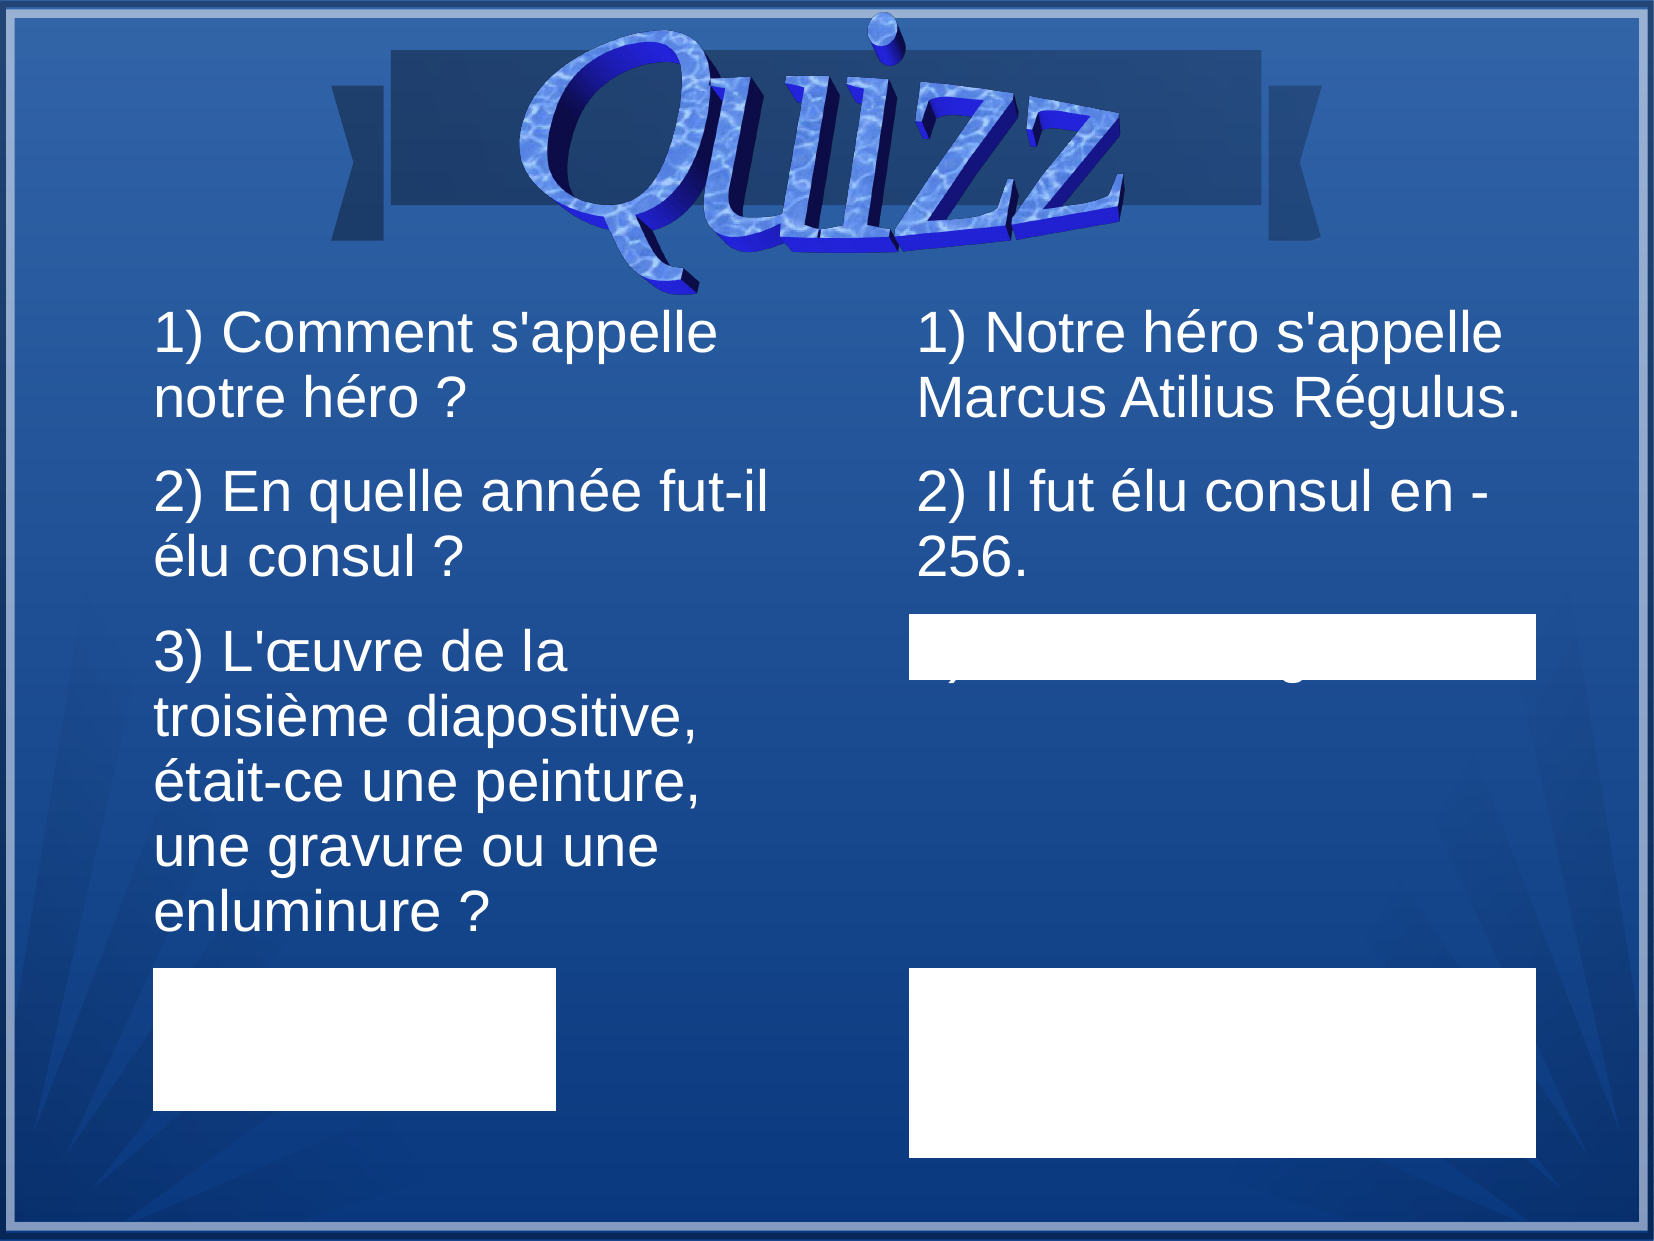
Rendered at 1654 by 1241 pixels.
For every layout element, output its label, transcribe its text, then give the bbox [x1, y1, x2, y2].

list 1) Notre héro s'appelle Marcus Atilius Régulus. 2) Il fut élu consul en -256. 3) C'était une gravure. 4) Sa promesse était qu'il reviendrait en cas d'échec de sa mission. [845, 299, 1572, 1241]
text_box [909, 968, 1536, 1158]
text_box [153, 968, 556, 1111]
text_box [909, 614, 1536, 680]
list 1) Comment s'appelle notre héro ? 2) En quelle année fut-il élu consul ? 3) L'ɶuvre de la troisième diapositive, était-ce une peinture, une gravure ou une enluminure ? 4) Quel était sa promesse ? [82, 299, 809, 1241]
